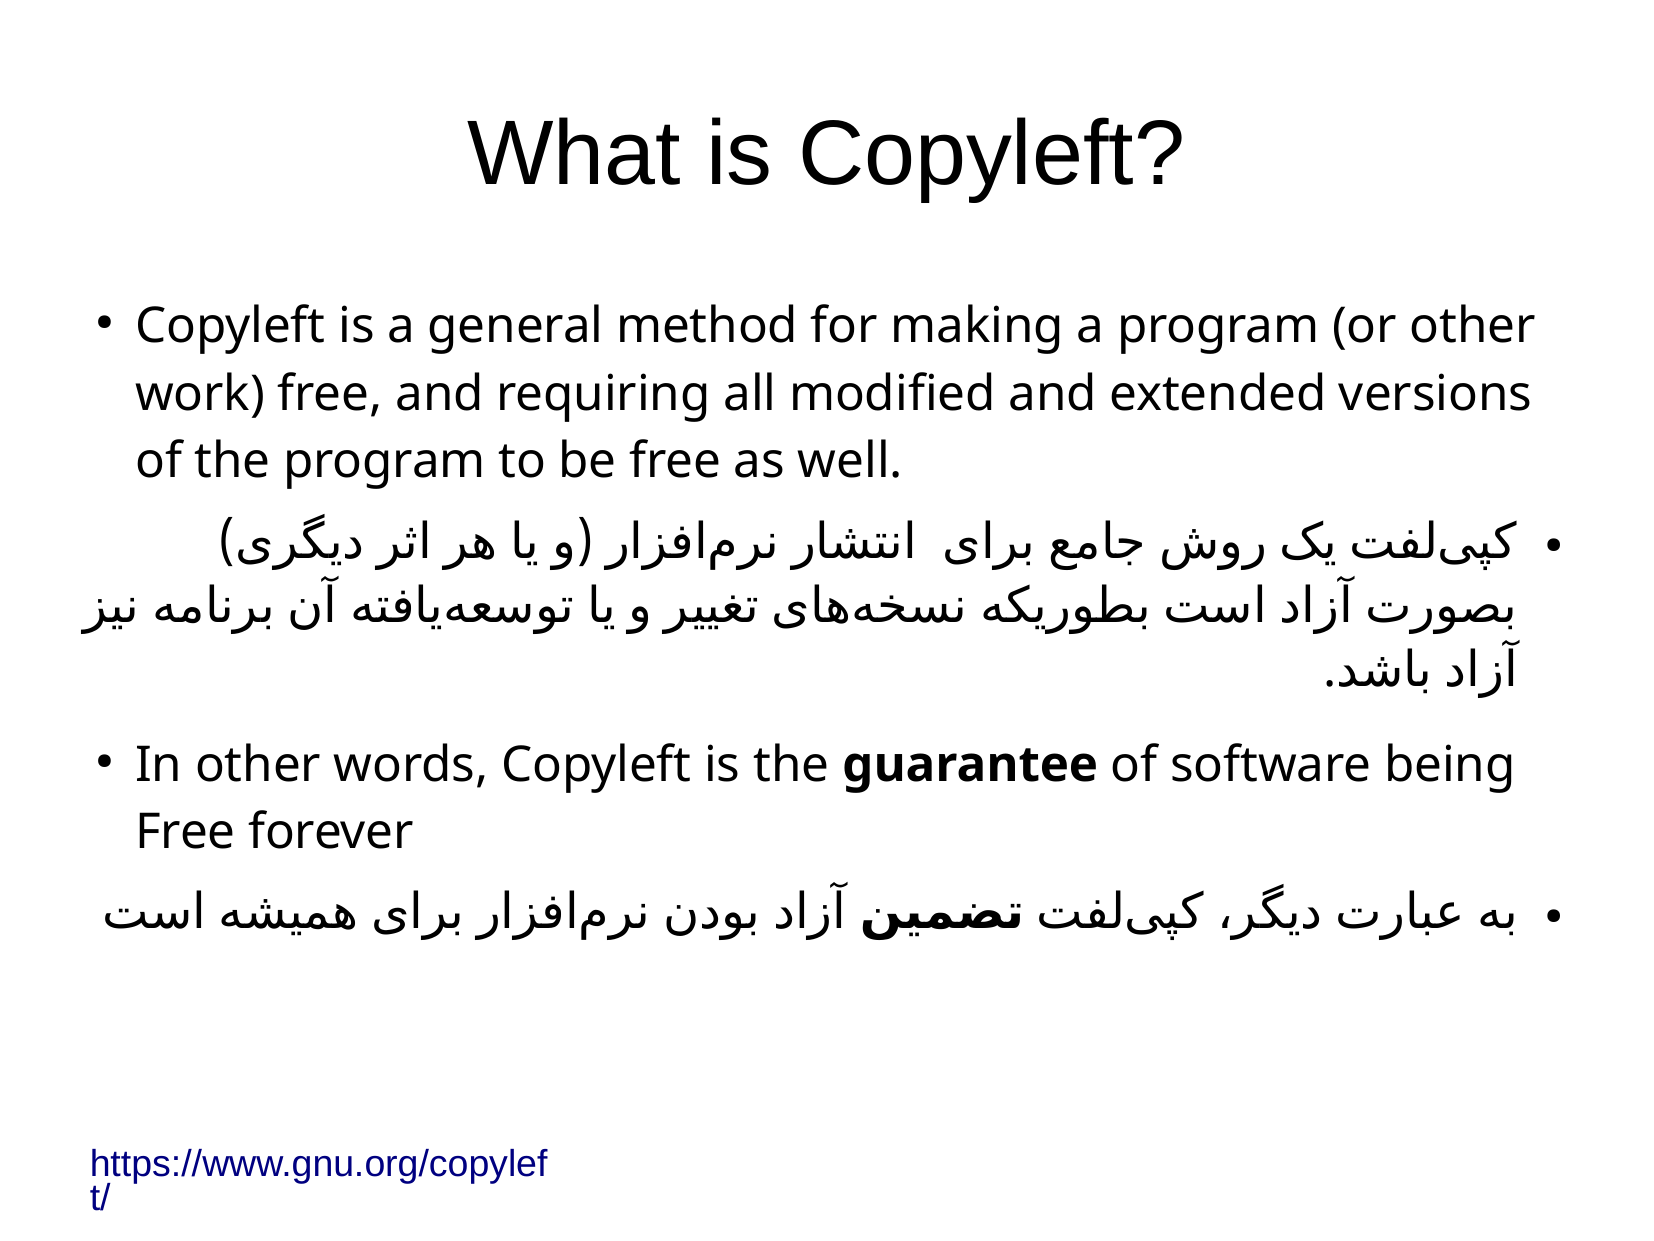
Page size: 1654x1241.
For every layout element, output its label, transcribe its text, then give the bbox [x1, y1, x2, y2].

text_box https://www.gnu.org/copyleft/ [75, 1135, 564, 1186]
list Copyleft is a general method for making a program (or other work) free, and requiring all modified and extended versions of the program to be free as well. کپی‌لفت یک روش جامع برای انتشار نرم‌افزار (و یا هر اثر دیگری) بصورت آزاد است بطوریکه نسخه‌های تغییر و یا توسعه‌یافته آن برنامه نیز آزاد باشد. In other words, Copyleft is the guarantee of software being Free forever به عبارت دیگر، کپی‌لفت تضمین آزاد بودن نرم‌افزار برای همیشه است [82, 290, 1571, 1010]
title What is Copyleft? [82, 49, 1571, 257]
